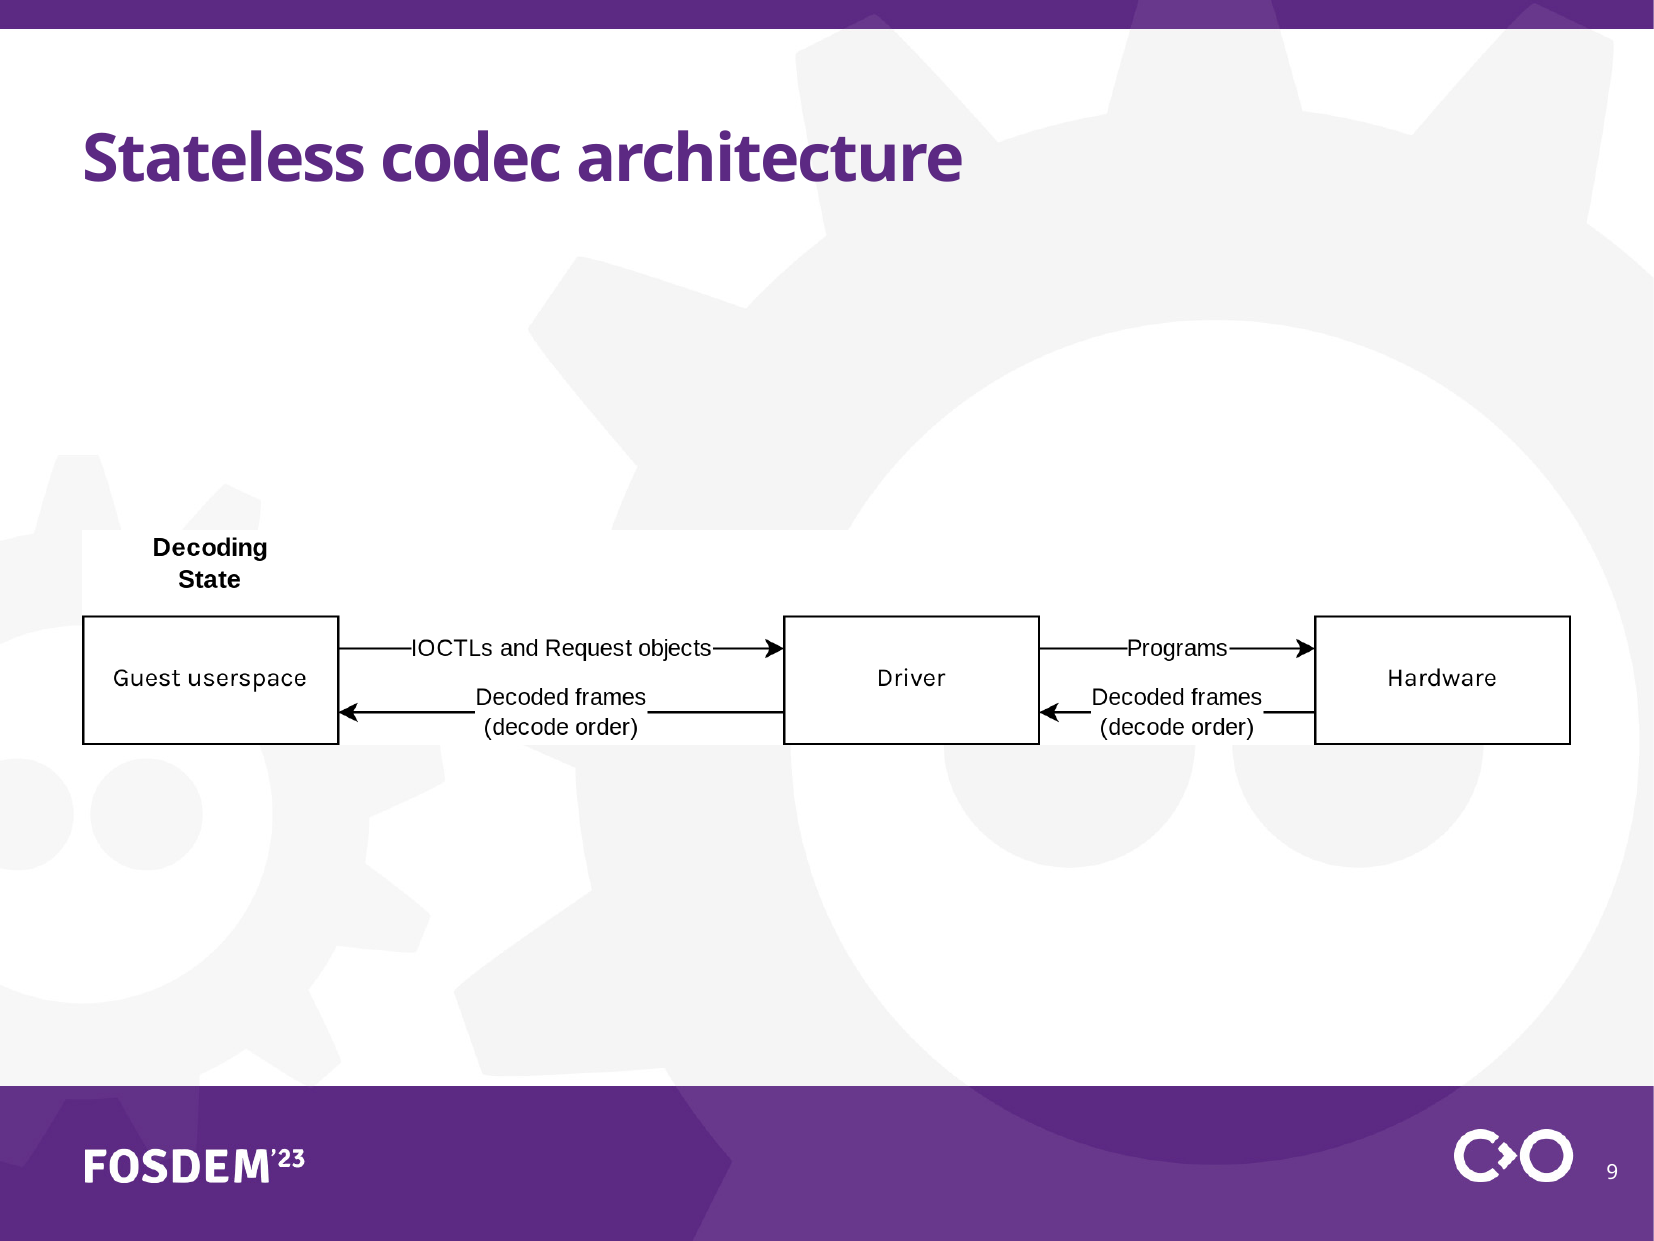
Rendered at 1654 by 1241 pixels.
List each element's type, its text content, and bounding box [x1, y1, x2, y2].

title Stateless codec architecture [82, 47, 1571, 201]
picture [0, 0, 1654, 1241]
